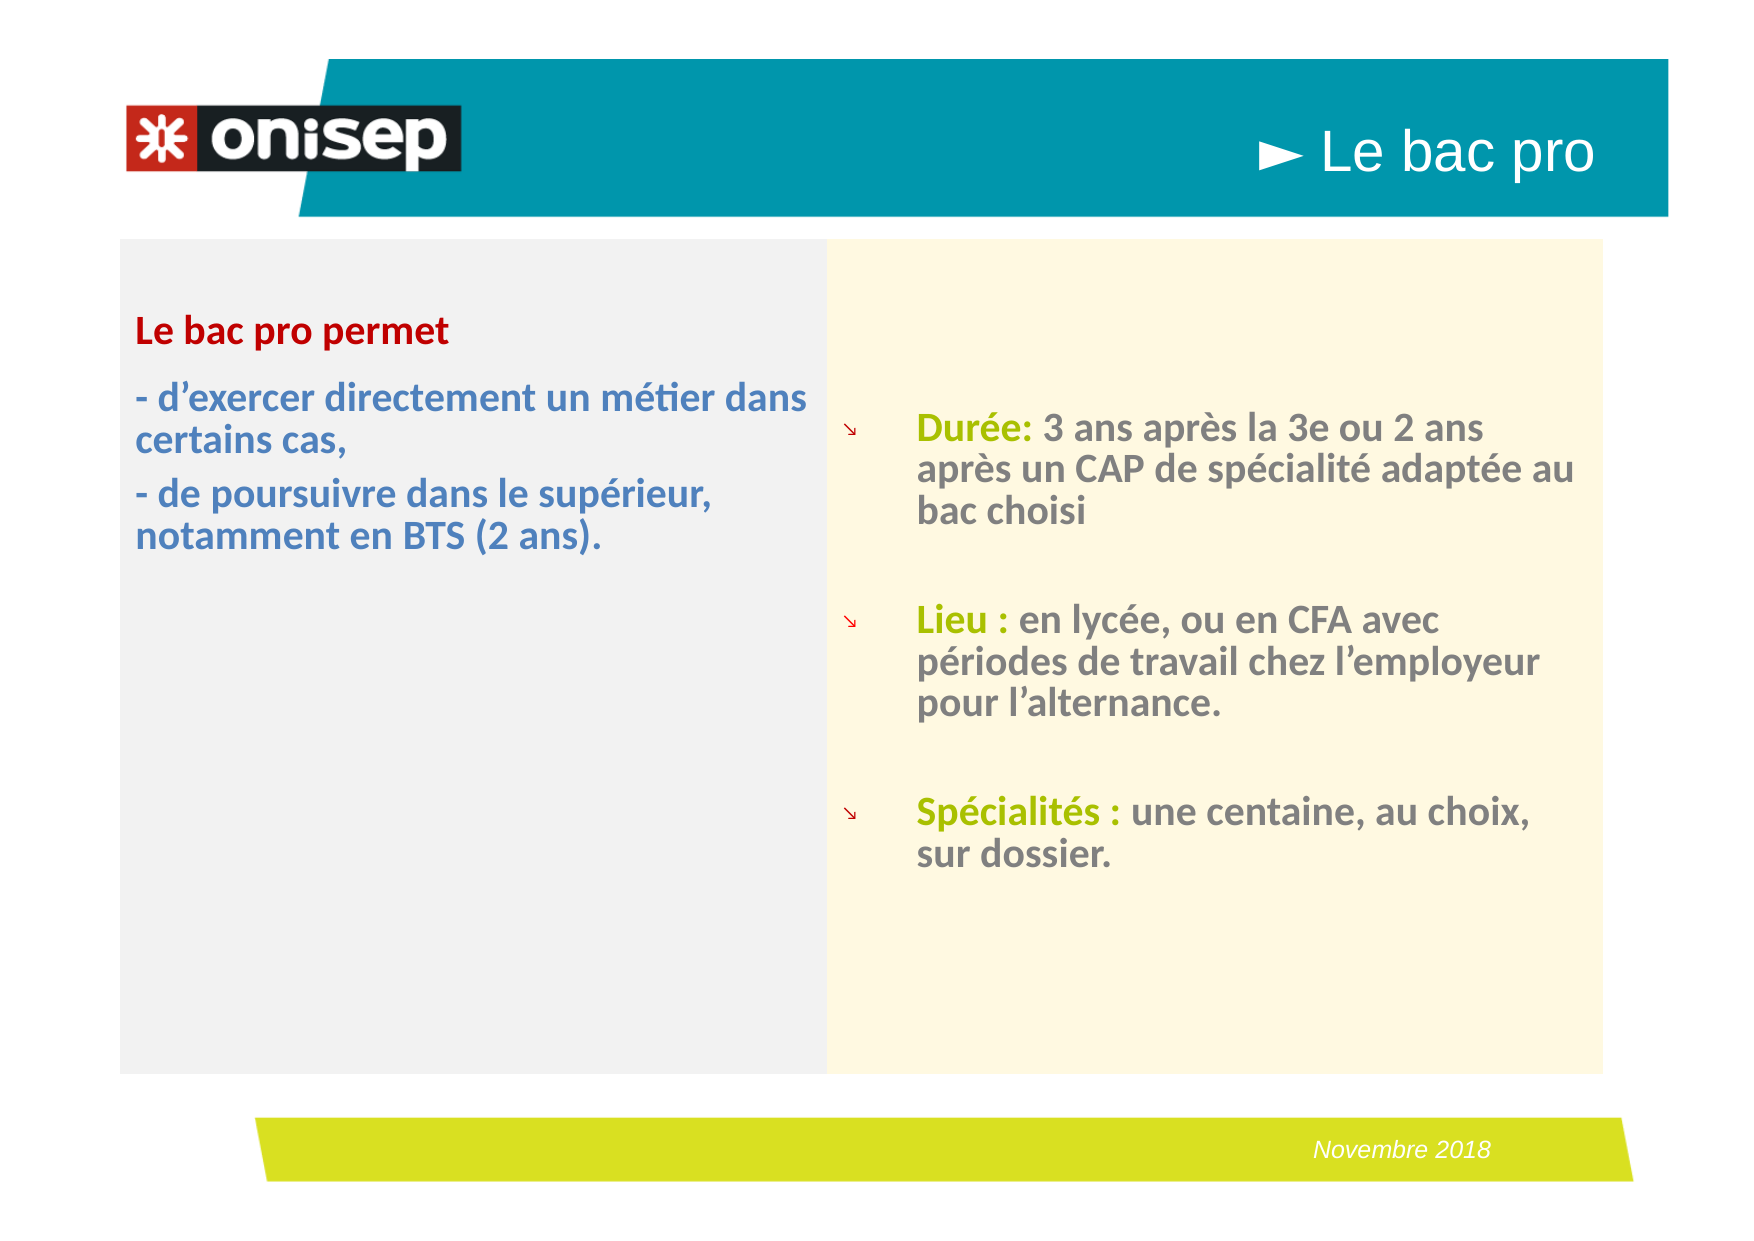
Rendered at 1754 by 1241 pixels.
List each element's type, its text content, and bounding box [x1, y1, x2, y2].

table_cell [120, 993, 827, 1074]
table_header Durée: 3 ans après la 3e ou 2 ans après un CAP de spécialité adaptée au bac choisi Lieu : en lycée, ou en CFA avec périodes de travail chez l’employeur pour l’alternance. Spécialités : une centaine, au choix, sur dossier. [827, 239, 1603, 993]
picture [59, 59, 1669, 1182]
table_header Le bac pro permet - d’exercer directement un métier dans certains cas, - de poursuivre dans le supérieur, notamment en BTS (2 ans). [120, 239, 827, 993]
title Novembre 2018 [276, 1125, 1507, 1172]
table_cell [827, 993, 1603, 1074]
text_box ► Le bac pro [529, 105, 1612, 192]
